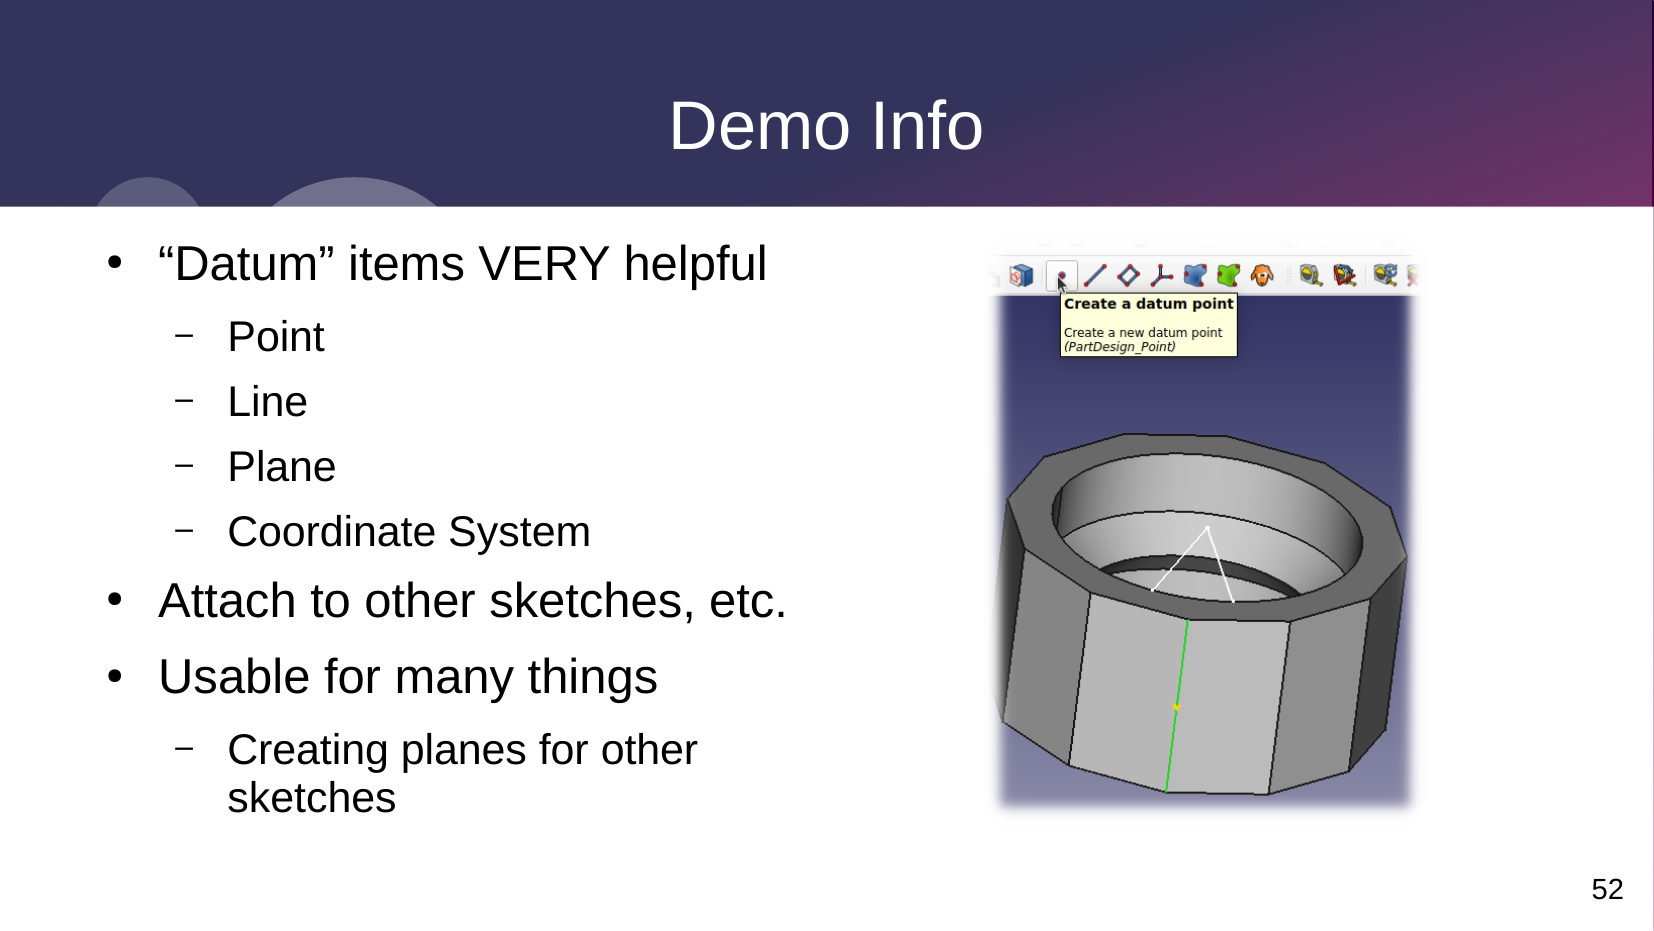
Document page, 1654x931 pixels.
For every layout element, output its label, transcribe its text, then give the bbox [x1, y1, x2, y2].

list “Datum” items VERY helpful Point Line Plane Coordinate System Attach to other sketches, etc. Usable for many things Creating planes for other sketches [88, 236, 809, 827]
picture [980, 236, 1430, 827]
title Demo Info [88, 44, 1565, 207]
